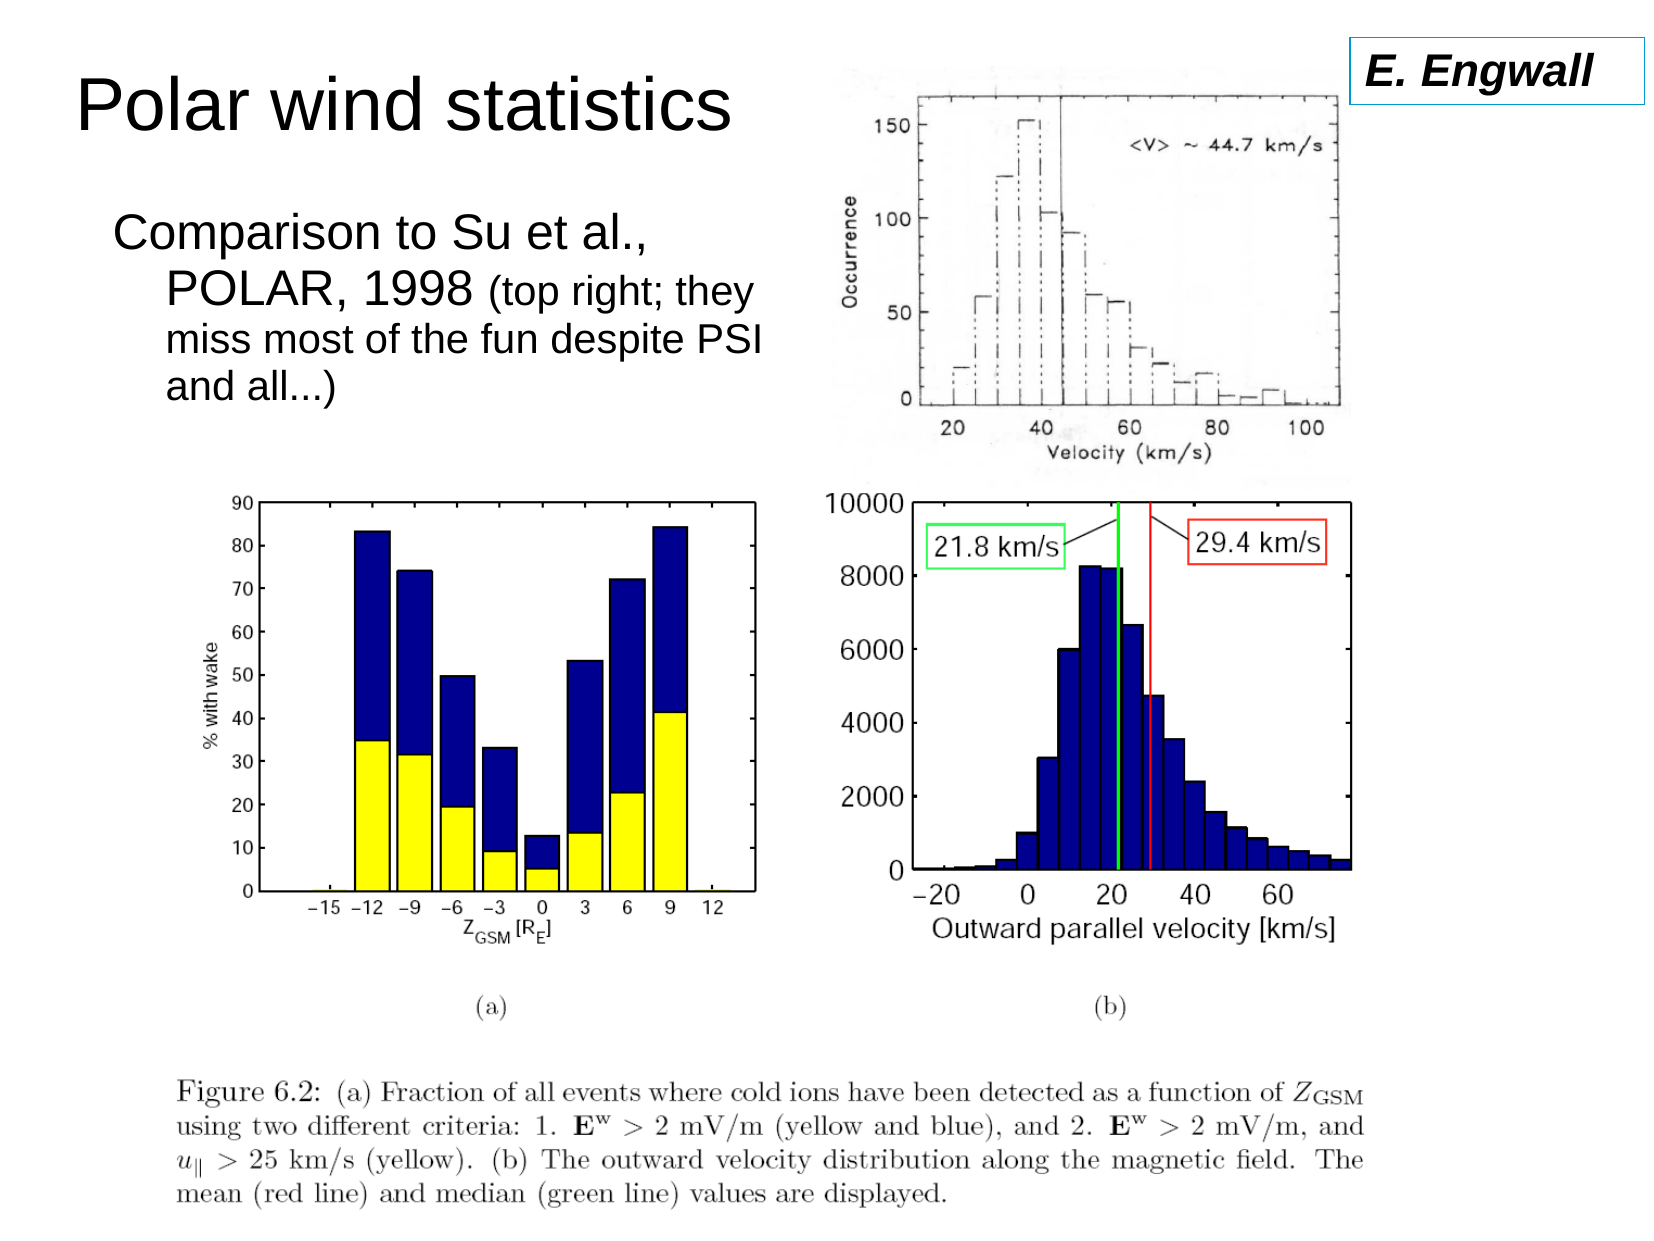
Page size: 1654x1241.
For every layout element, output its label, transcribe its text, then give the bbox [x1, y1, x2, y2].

title Polar wind statistics [75, 62, 838, 179]
list Comparison to Su et al., POLAR, 1998 (top right; they miss most of the fun despite PSI and all...) [94, 204, 833, 410]
text_box E. Engwall [1349, 37, 1645, 105]
picture [150, 66, 1413, 1211]
